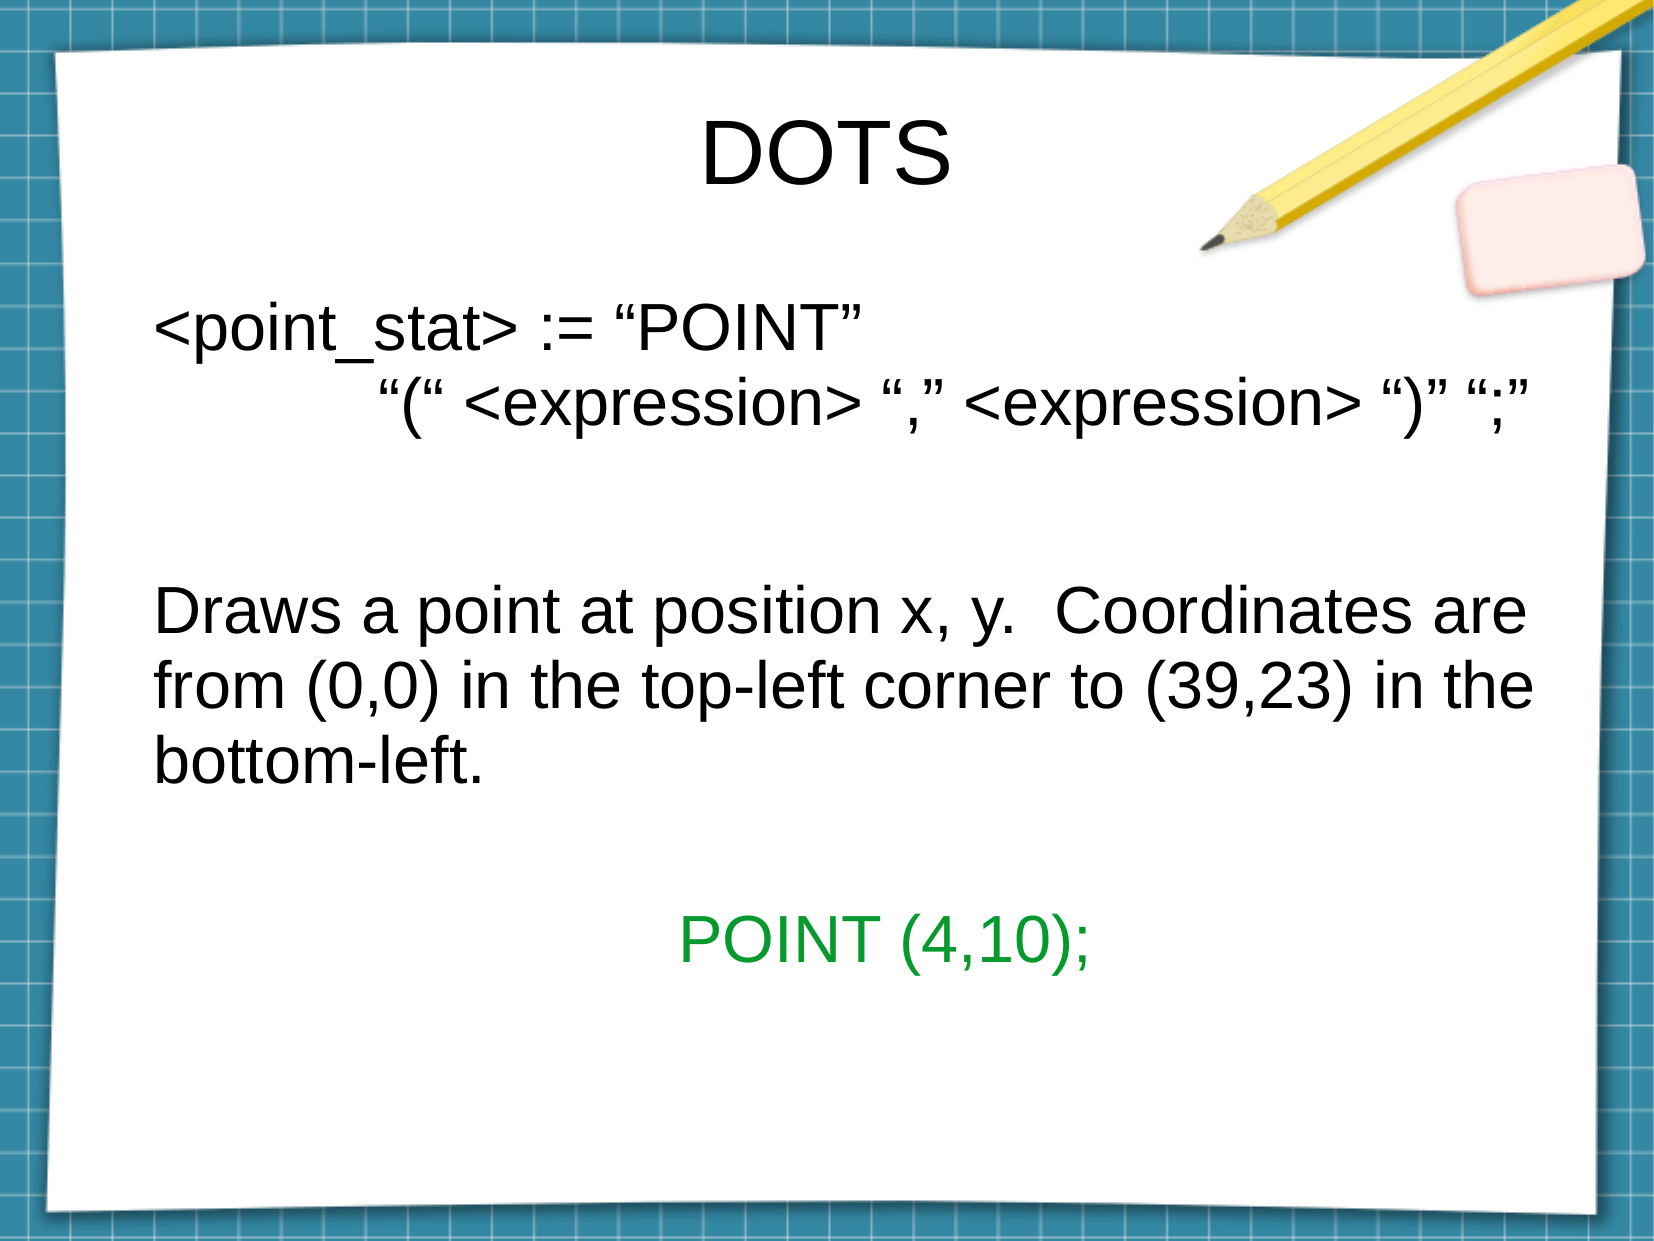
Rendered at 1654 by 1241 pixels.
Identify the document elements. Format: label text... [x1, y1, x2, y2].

list <point_stat> := “POINT” “(“ <expression> “,” <expression> “)” “;” Draws a point at position x, y. Coordinates are from (0,0) in the top-left corner to (39,23) in the bottom-left. POINT (4,10); [82, 290, 1571, 1010]
title DOTS [82, 49, 1571, 257]
picture [0, 0, 1654, 1241]
